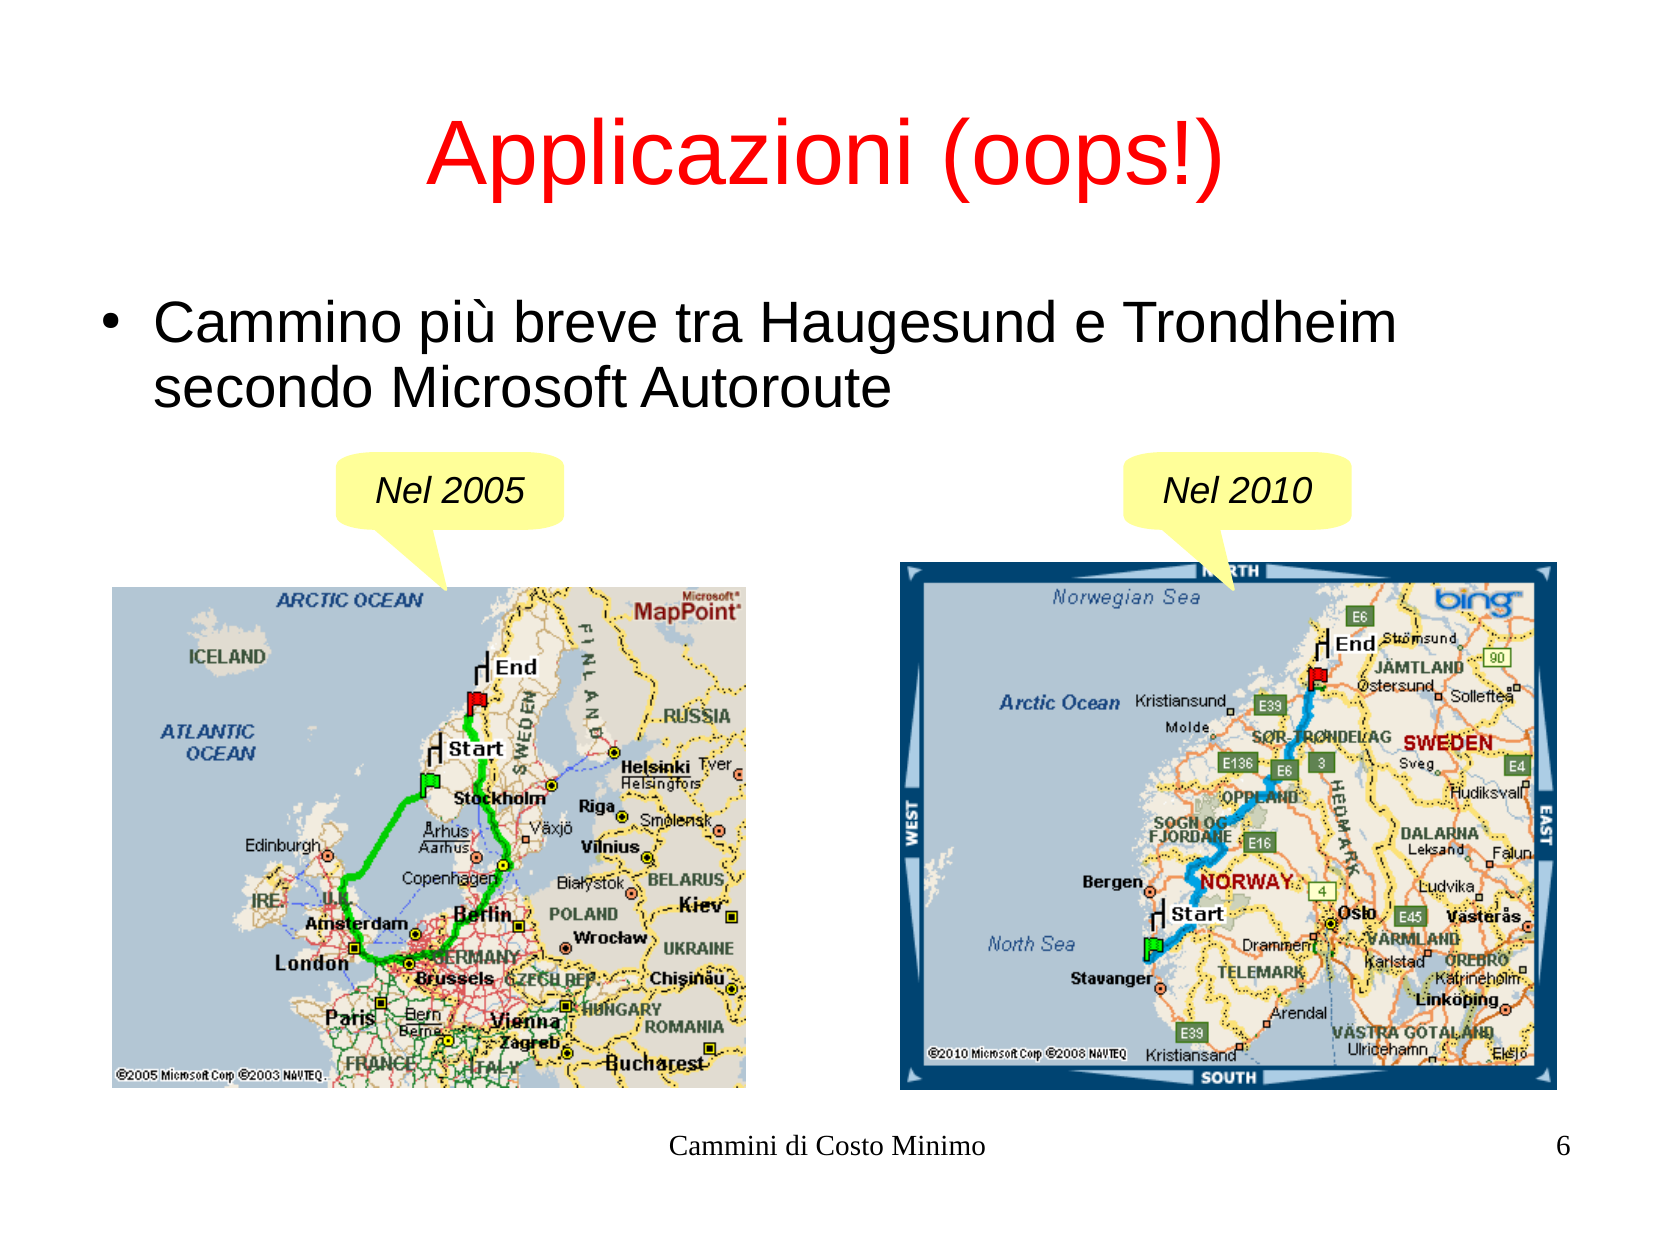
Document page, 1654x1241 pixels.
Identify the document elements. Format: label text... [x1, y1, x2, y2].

text_box Nel 2005 [337, 453, 563, 590]
picture [900, 562, 1557, 1090]
title Applicazioni (oops!) [82, 49, 1571, 257]
text_box Nel 2010 [1125, 453, 1351, 590]
list Cammino più breve tra Haugesund e Trondheim secondo Microsoft Autoroute [82, 290, 1571, 1109]
